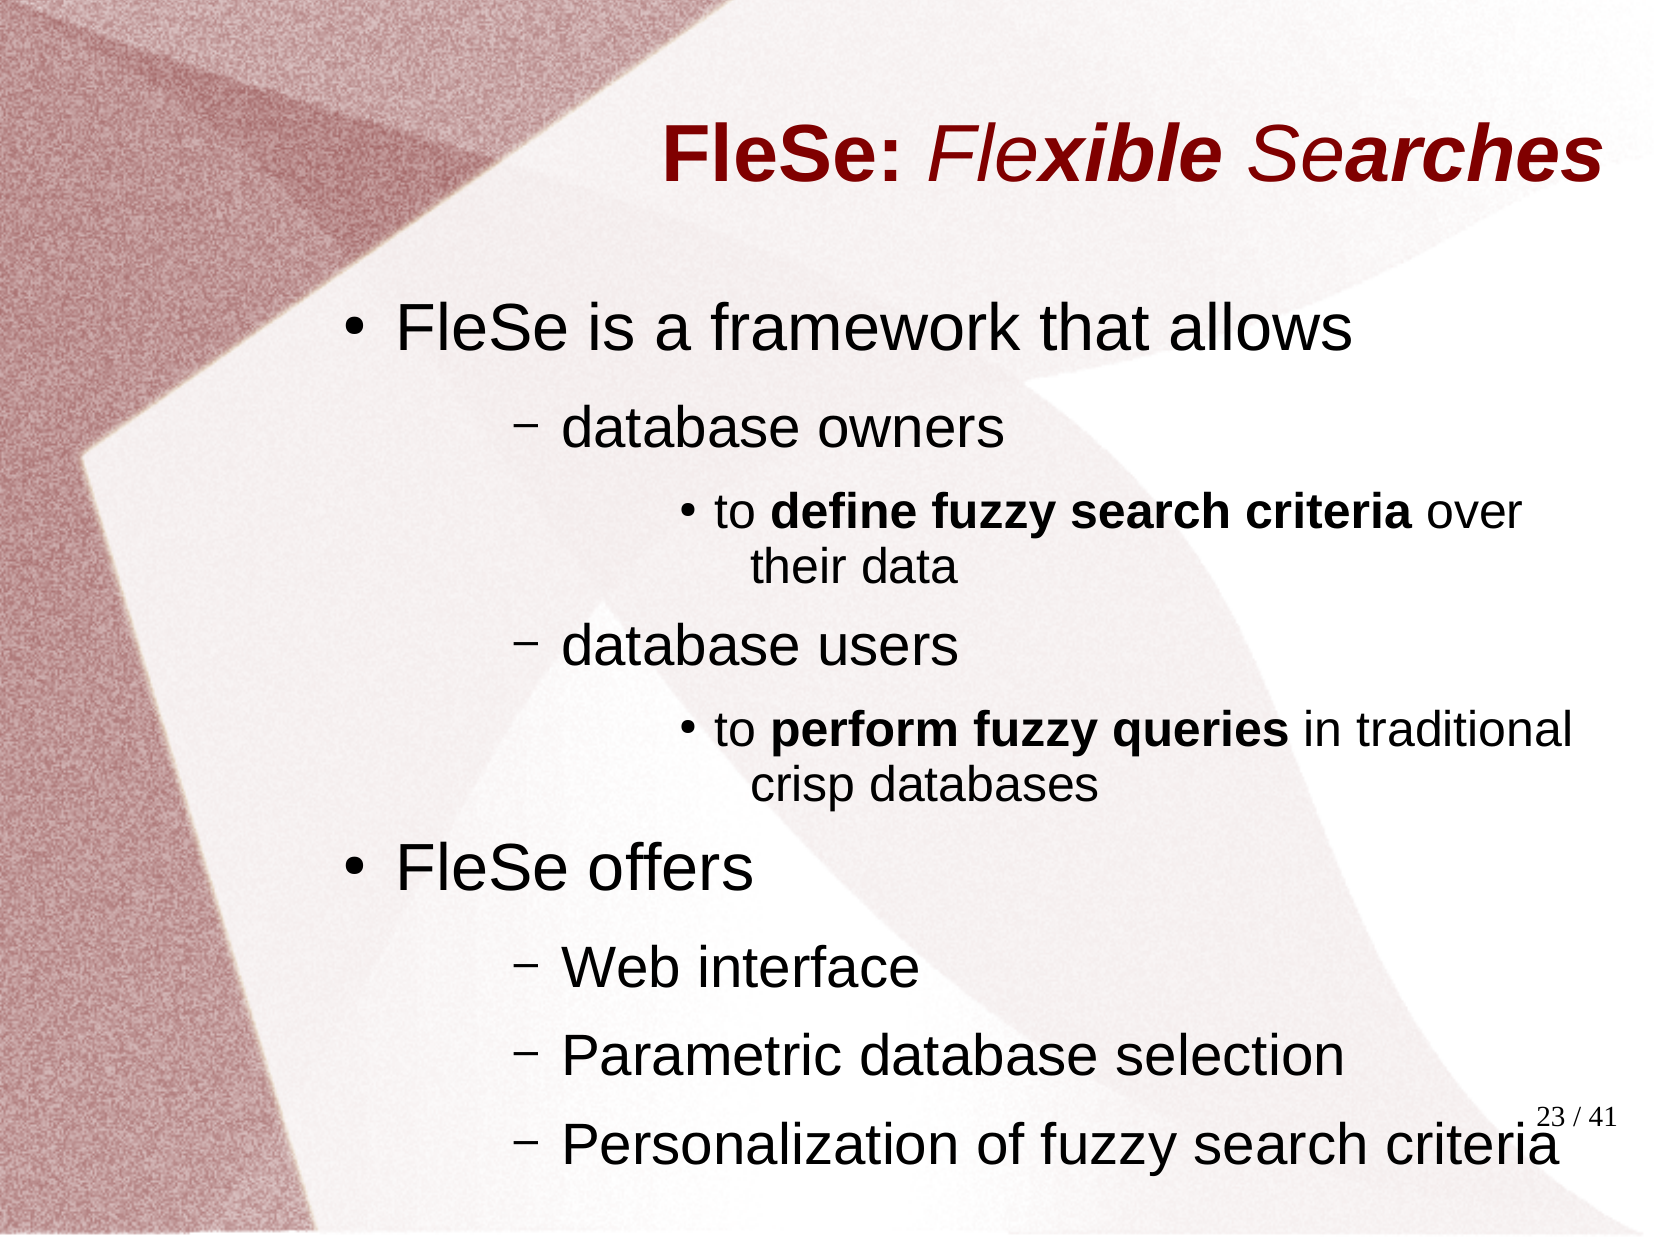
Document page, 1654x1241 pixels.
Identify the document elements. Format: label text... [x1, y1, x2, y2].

picture [0, 0, 1654, 1241]
title FleSe: Flexible Searches [596, 49, 1607, 257]
list FleSe is a framework that allows database owners to define fuzzy search criteria over their data database users to perform fuzzy queries in traditional crisp databases FleSe offers Web interface Parametric database selection Personalization of fuzzy search criteria [324, 290, 1601, 1177]
